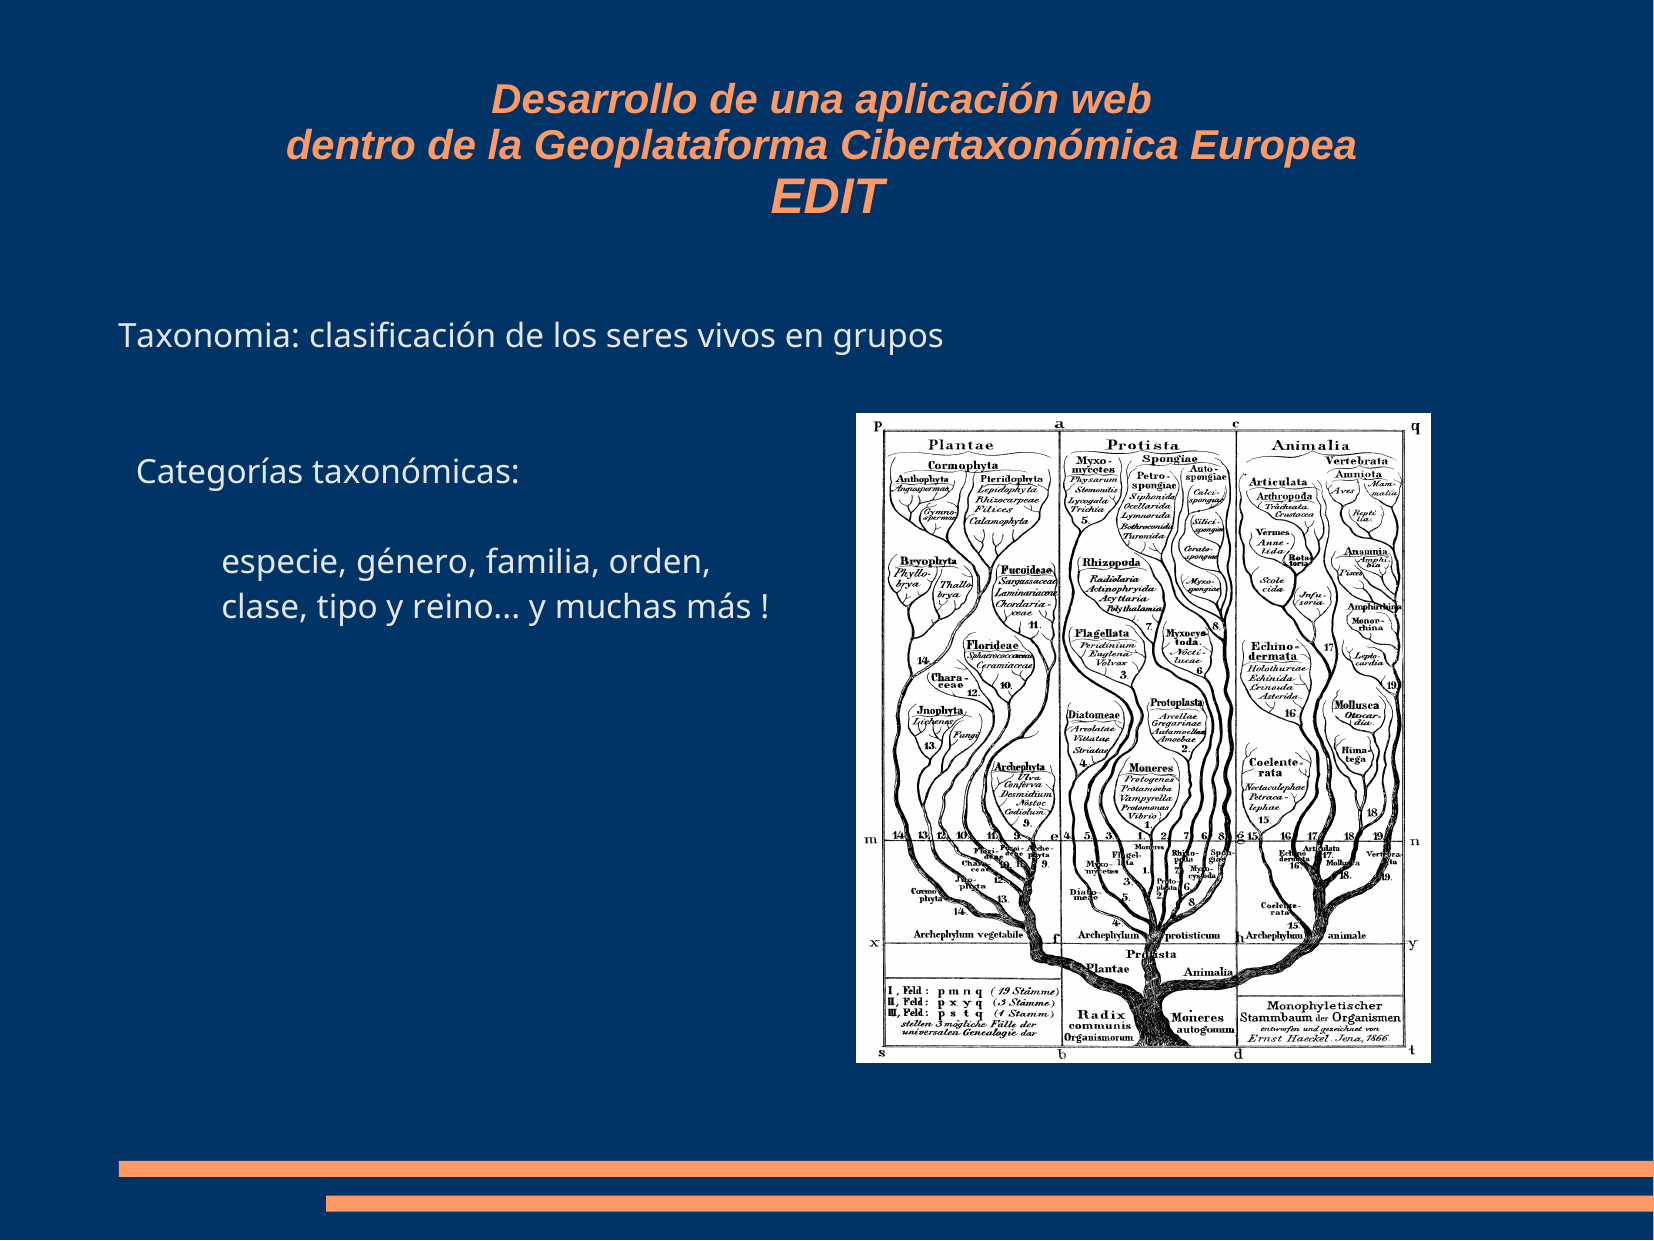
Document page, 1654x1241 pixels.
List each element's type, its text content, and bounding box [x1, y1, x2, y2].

picture [856, 413, 1431, 1063]
list Taxonomia: clasificación de los seres vivos en grupos Categorías taxonómicas: especie, género, familia, orden, clase, tipo y reino... y muchas más ! [118, 312, 1558, 1123]
title Desarrollo de una aplicación web dentro de la Geoplataforma Cibertaxonómica Europea EDIT [121, 46, 1534, 254]
